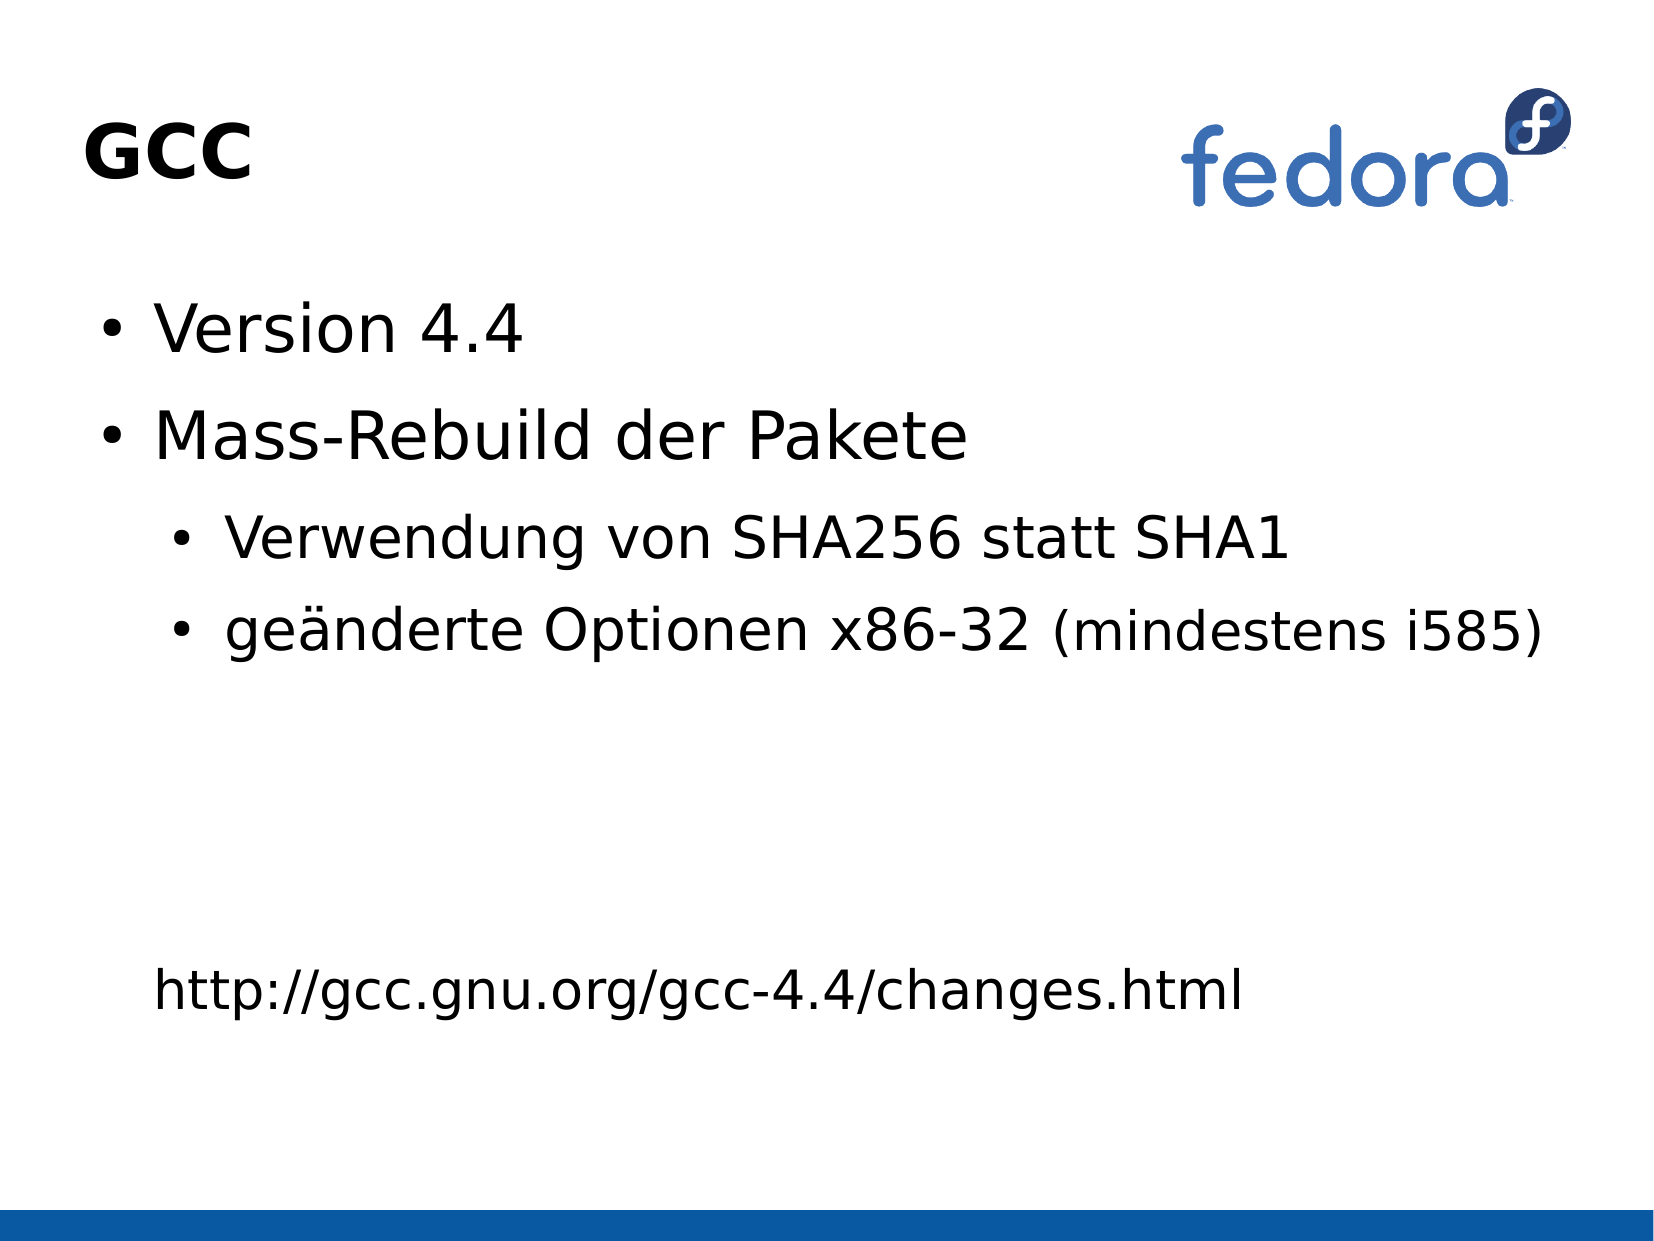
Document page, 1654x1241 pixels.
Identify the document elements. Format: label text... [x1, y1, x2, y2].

title GCC [82, 49, 1182, 257]
picture [1182, 88, 1571, 207]
list Version 4.4 Mass-Rebuild der Pakete Verwendung von SHA256 statt SHA1 geänderte Optionen x86-32 (mindestens i585) http://gcc.gnu.org/gcc-4.4/changes.html [82, 290, 1571, 1109]
picture [0, 1210, 1654, 1241]
